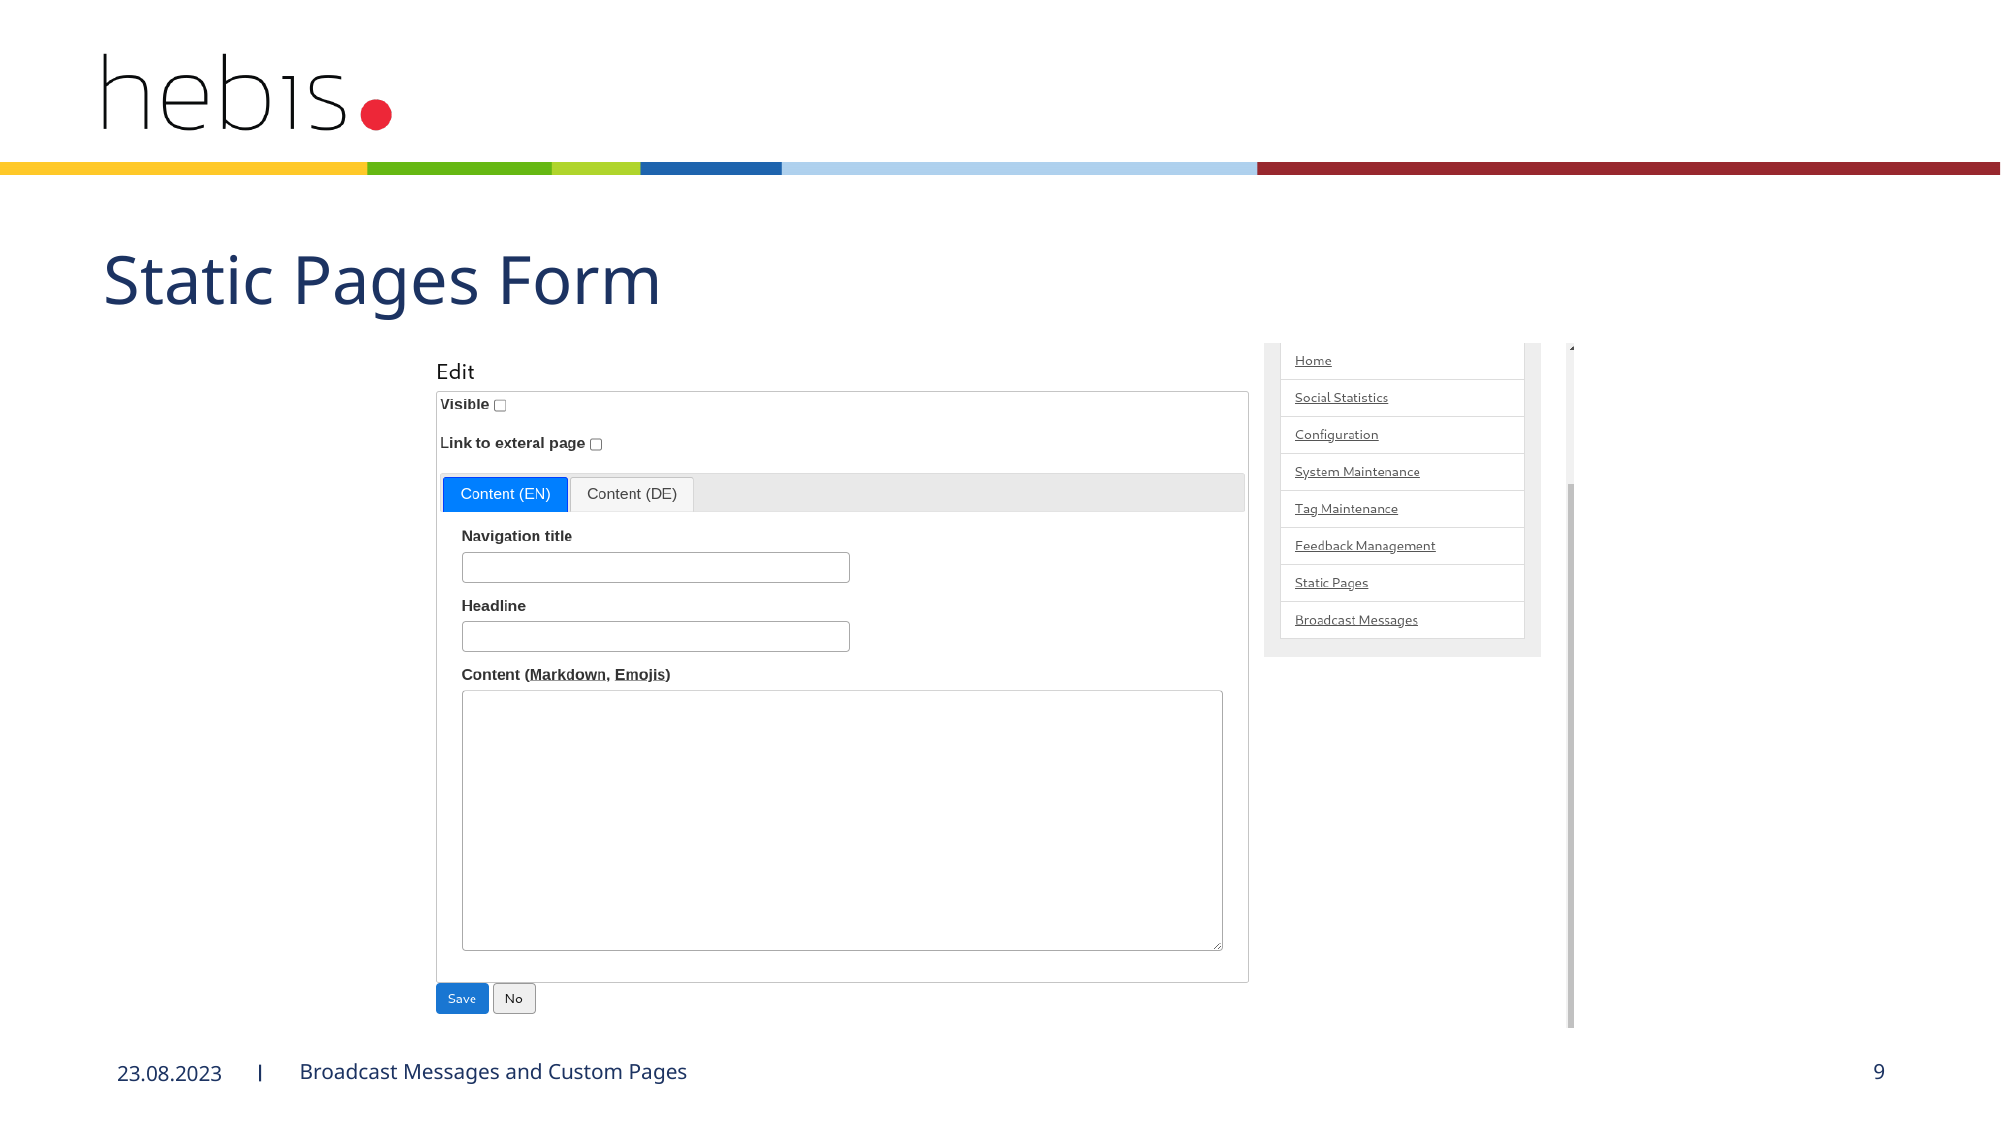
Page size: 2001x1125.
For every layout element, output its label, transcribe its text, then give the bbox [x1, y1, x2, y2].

slide_number 23.08.2023 [102, 1042, 271, 1103]
picture [0, 0, 2001, 248]
picture [411, 343, 1574, 1028]
list Static Pages Form [97, 242, 1581, 313]
